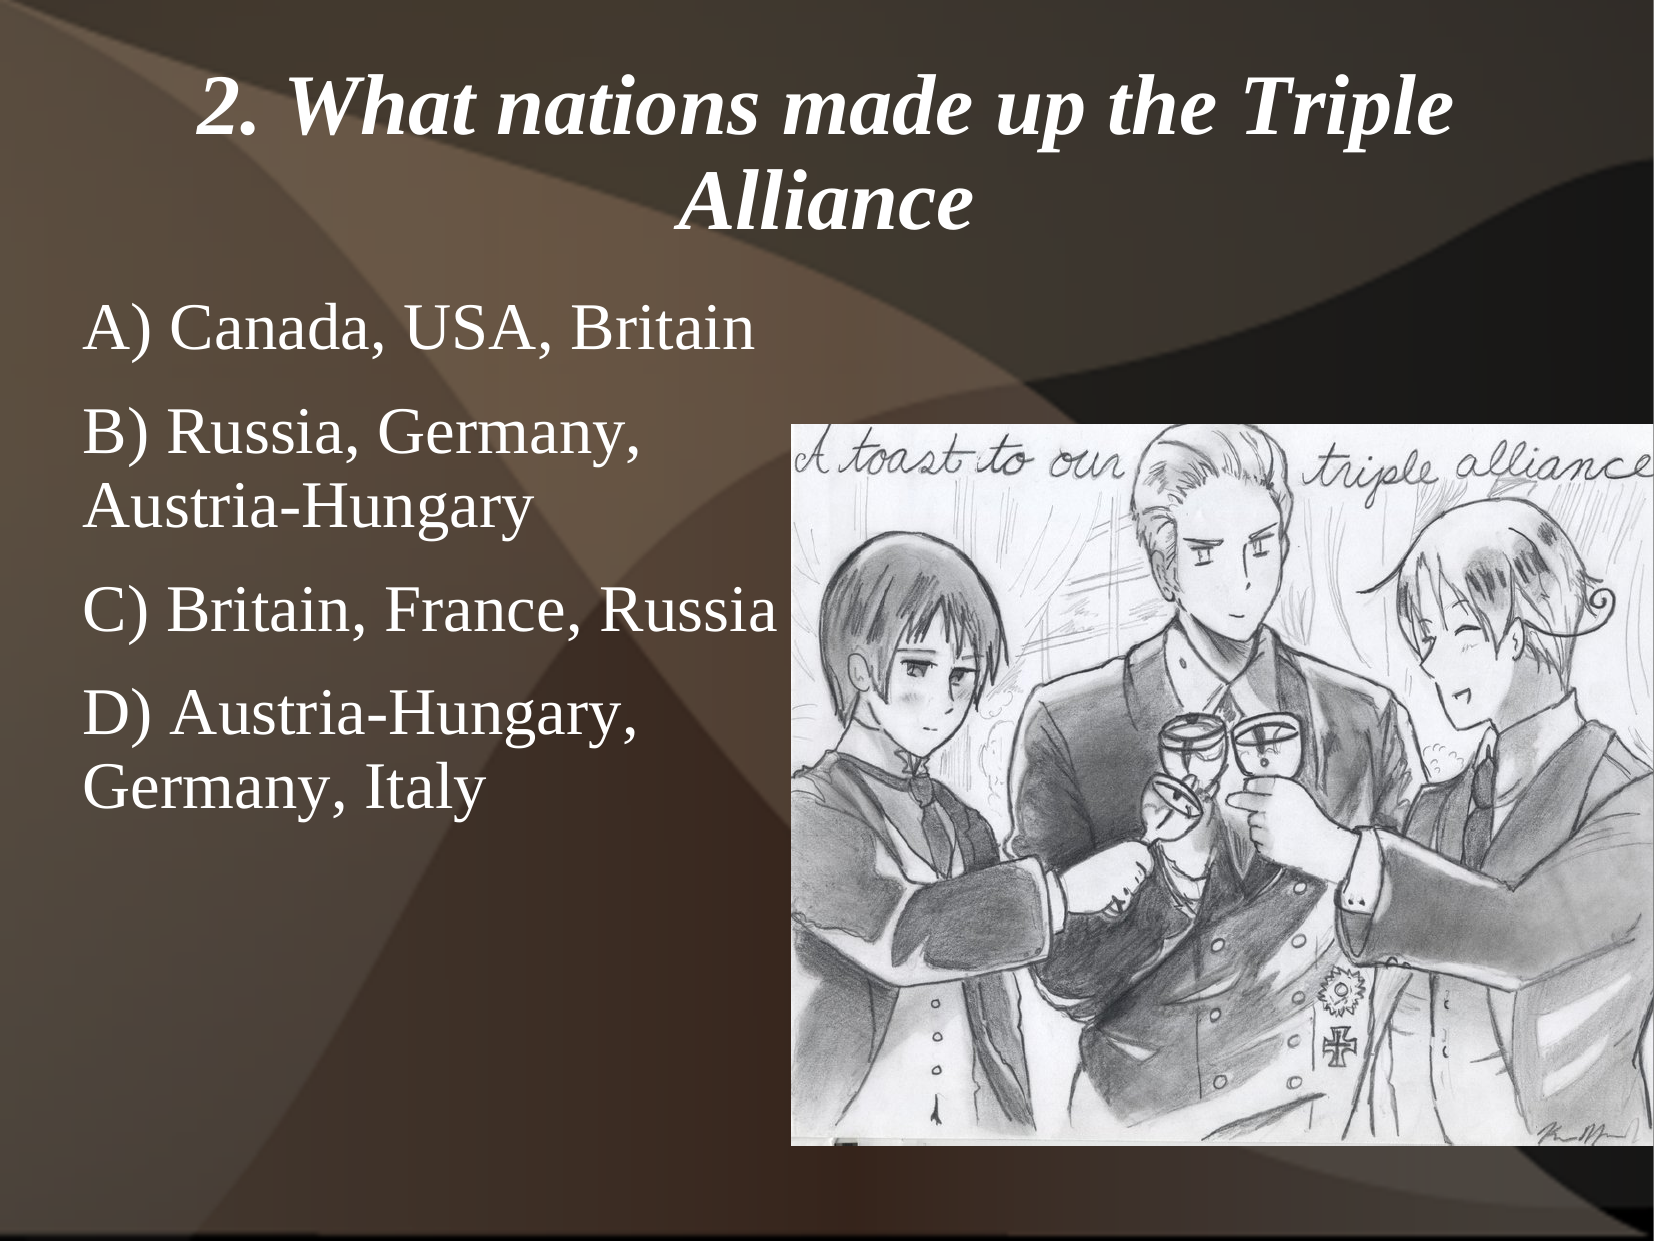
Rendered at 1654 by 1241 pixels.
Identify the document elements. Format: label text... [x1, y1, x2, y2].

picture [0, 0, 1654, 1241]
title 2. What nations made up the Triple Alliance [82, 49, 1571, 257]
list A) Canada, USA, Britain B) Russia, Germany, Austria-Hungary C) Britain, France, Russia D) Austria-Hungary, Germany, Italy [82, 290, 809, 1010]
